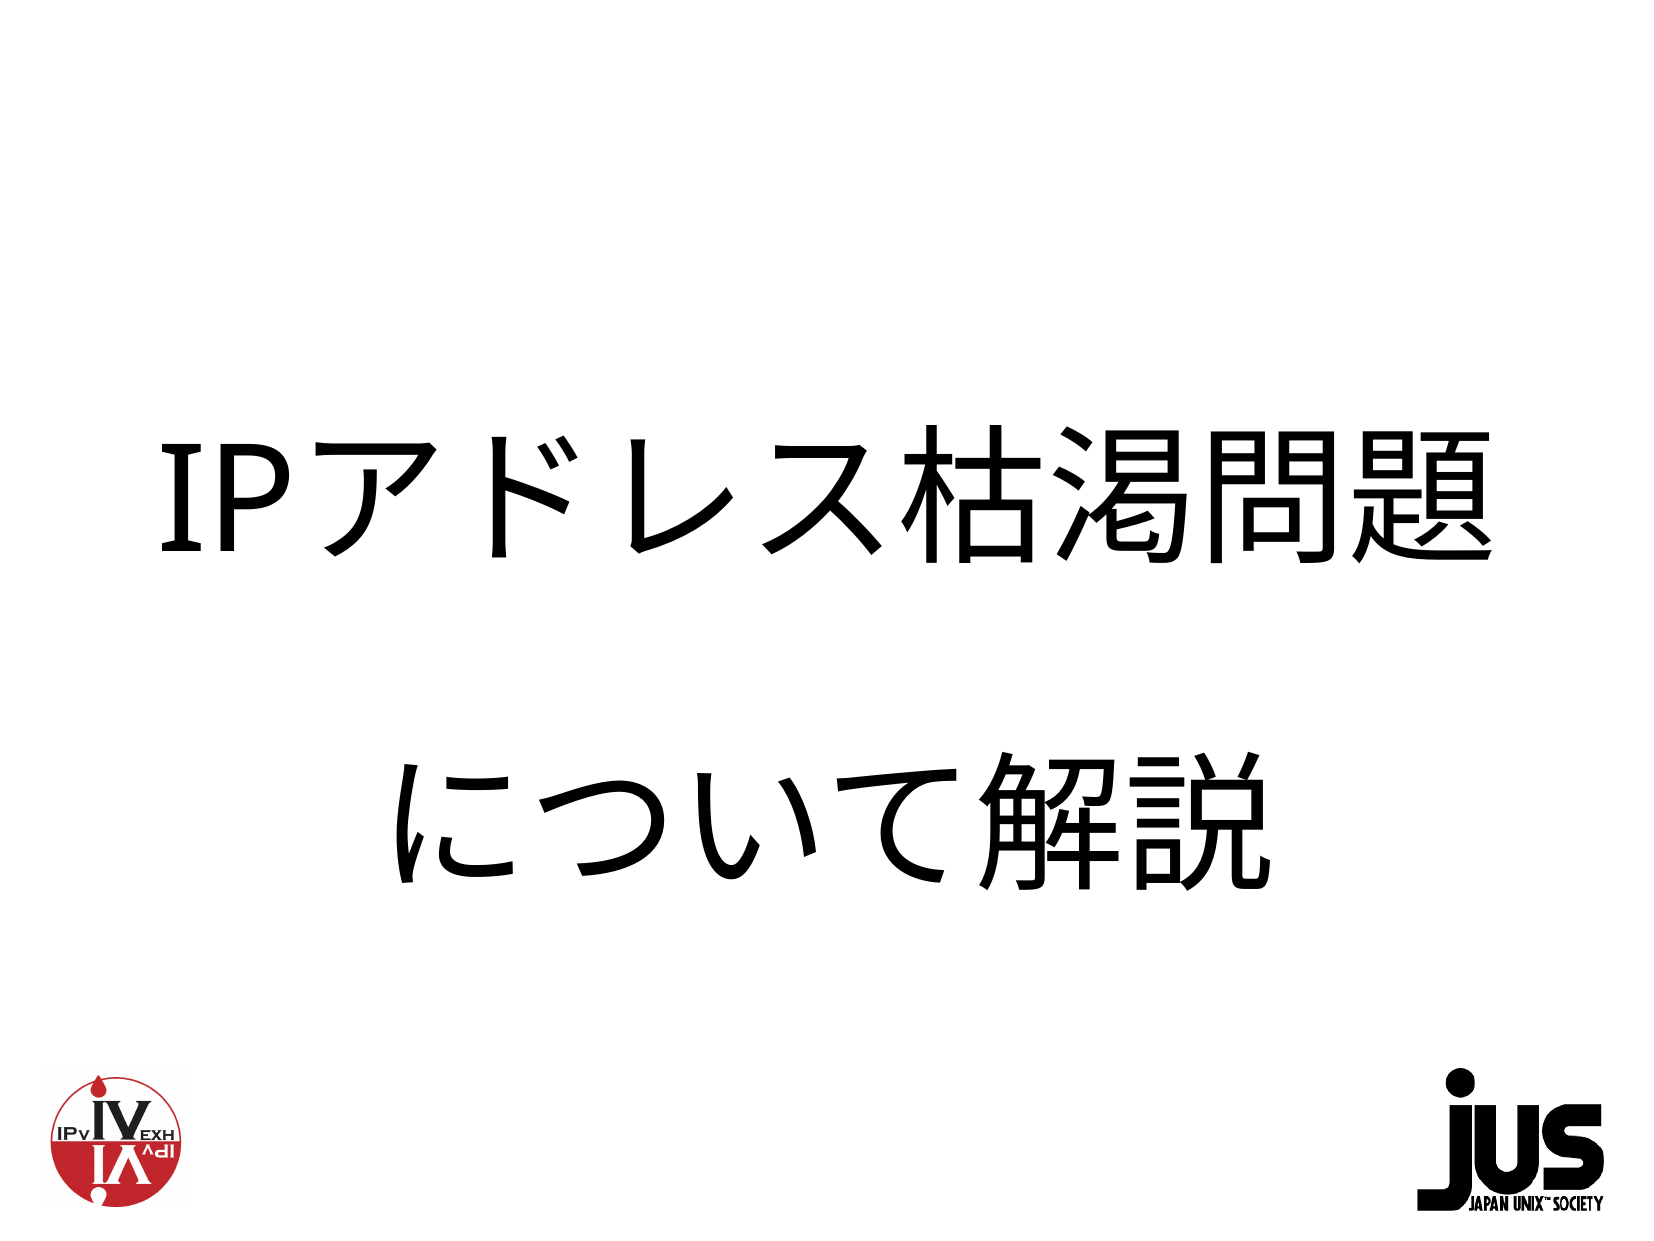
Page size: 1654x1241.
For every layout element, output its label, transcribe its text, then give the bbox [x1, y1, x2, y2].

picture [1417, 1068, 1604, 1211]
subtitle IPアドレス枯渇問題 について解説 [82, 88, 1571, 1102]
picture [41, 1068, 190, 1210]
